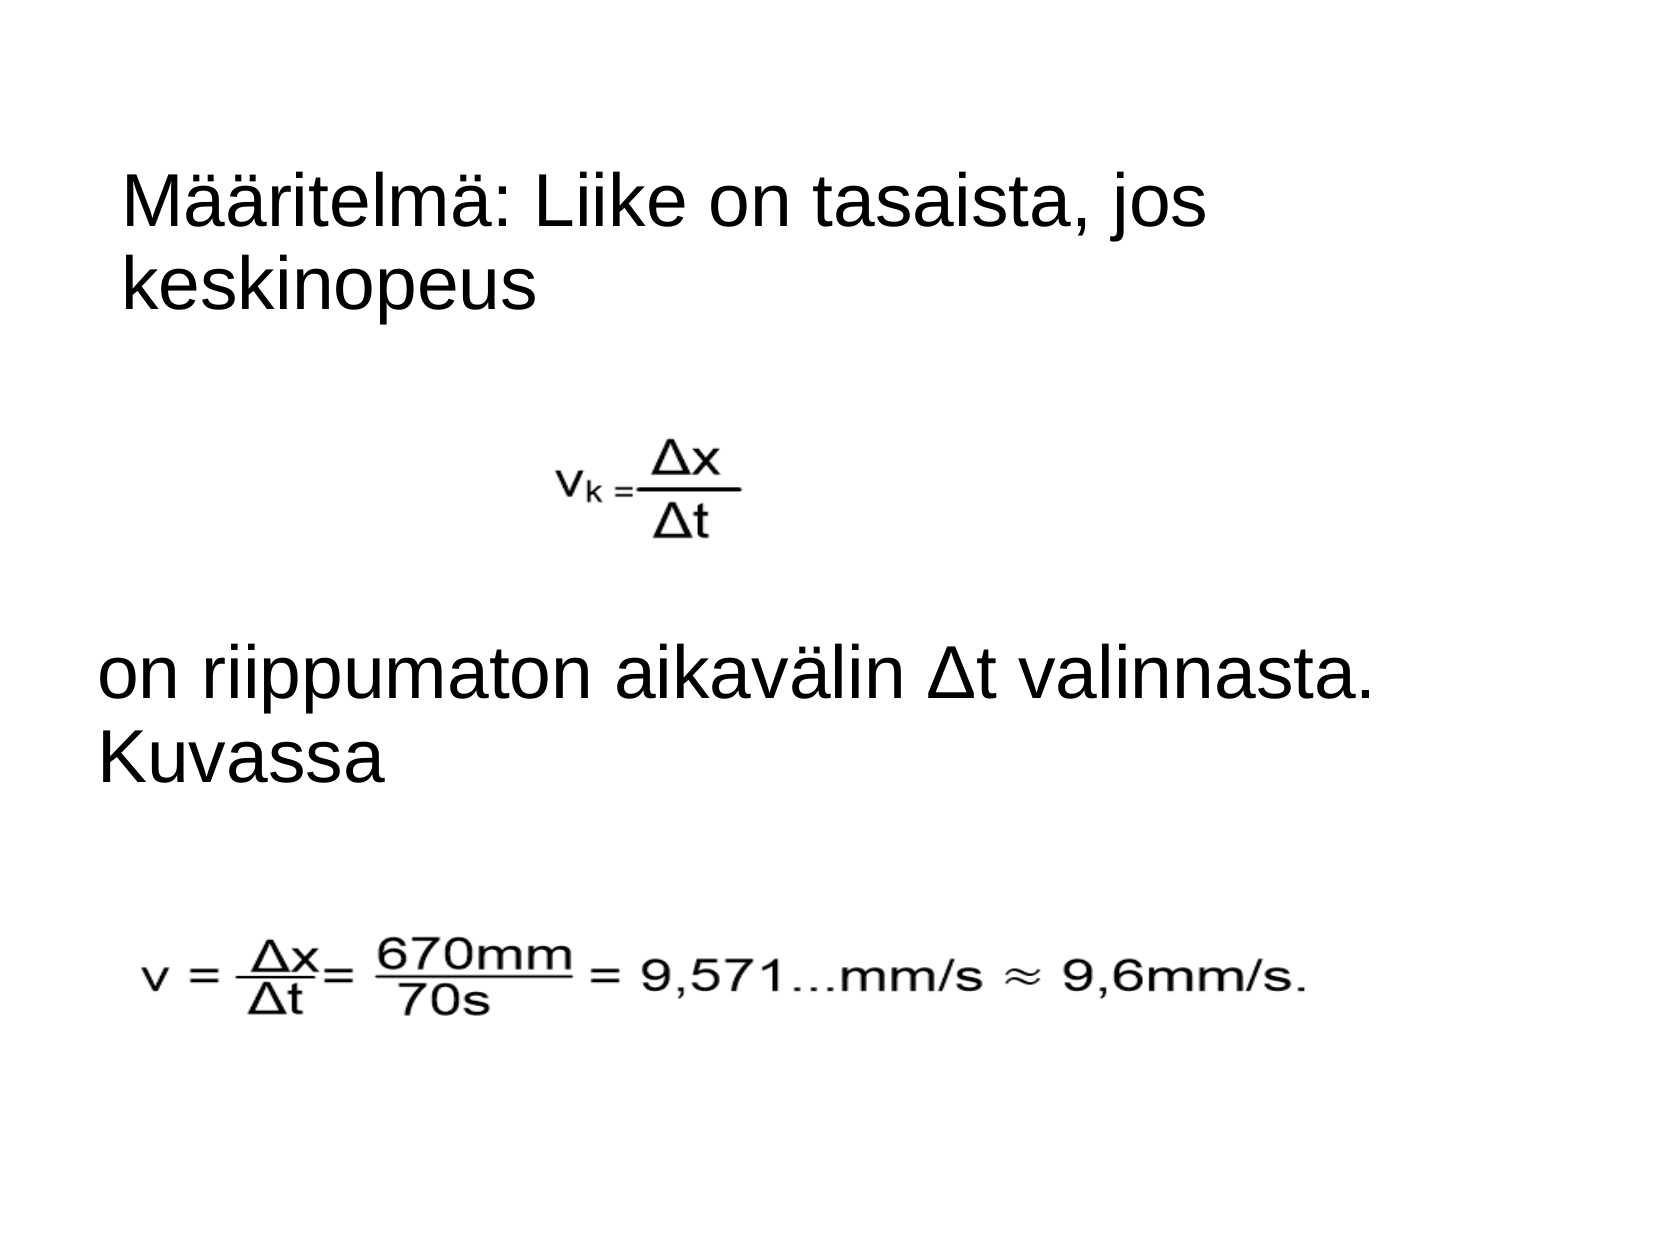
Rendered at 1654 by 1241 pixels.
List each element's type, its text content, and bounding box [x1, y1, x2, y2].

picture [94, 867, 1387, 1040]
text_box Määritelmä: Liike on tasaista, jos keskinopeus [106, 146, 1416, 414]
text_box on riippumaton aikavälin Δt valinnasta. Kuvassa [82, 618, 1429, 886]
picture [508, 404, 768, 563]
